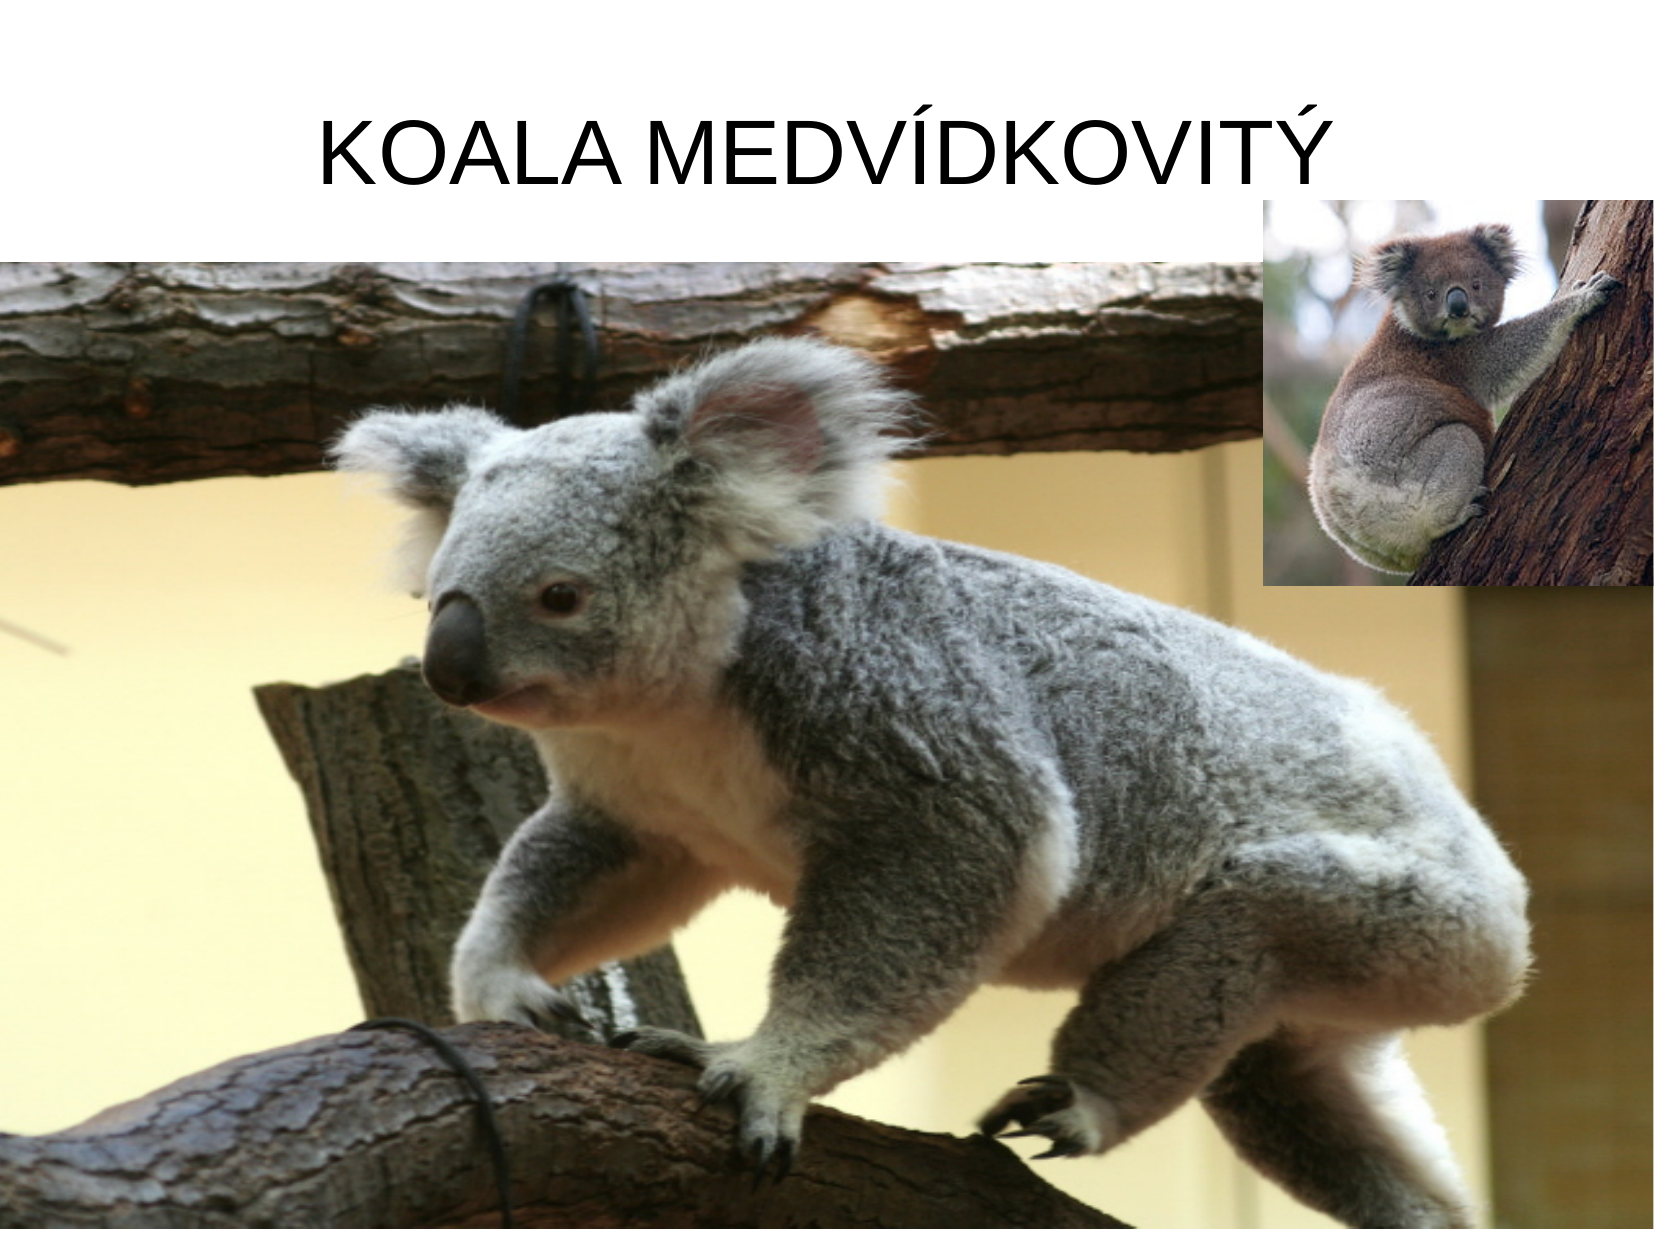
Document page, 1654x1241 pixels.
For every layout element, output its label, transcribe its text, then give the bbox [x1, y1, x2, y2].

picture [0, 200, 1654, 1229]
title KOALA MEDVÍDKOVITÝ [82, 49, 1571, 257]
